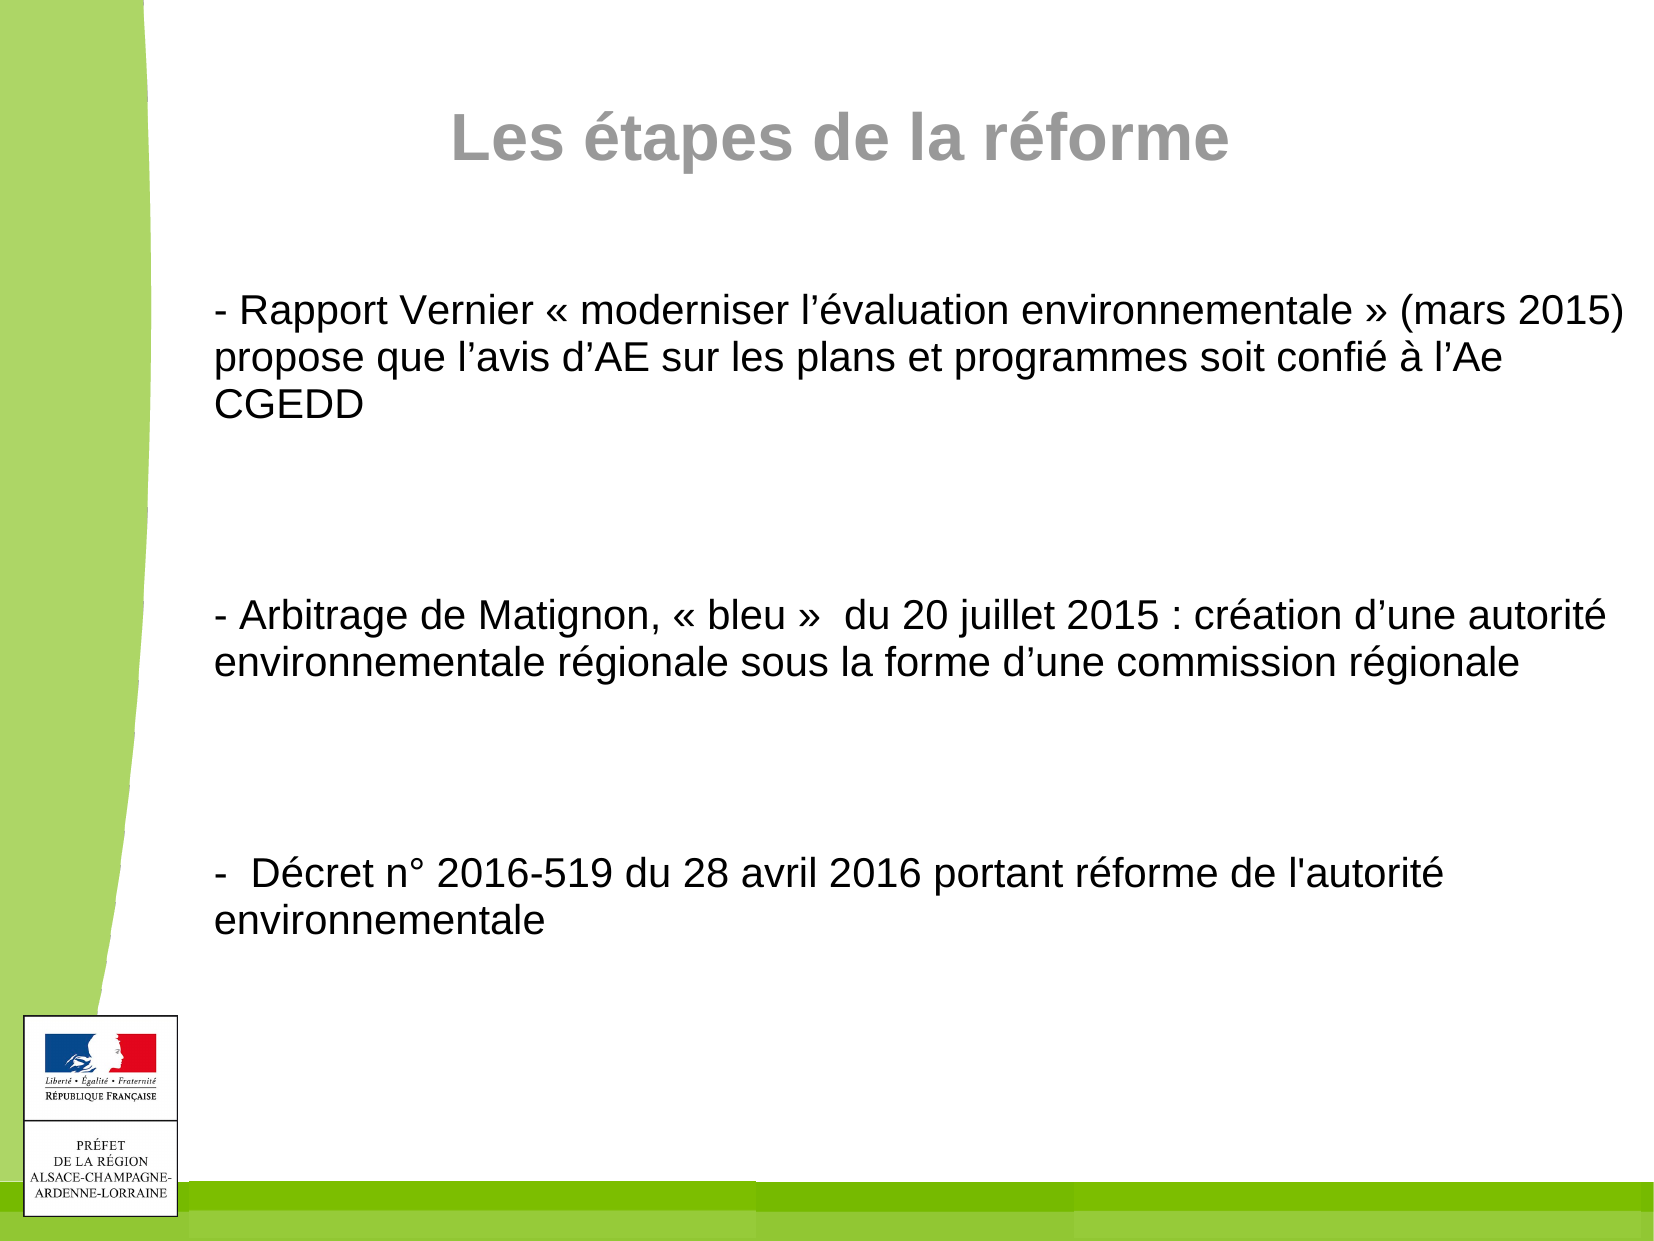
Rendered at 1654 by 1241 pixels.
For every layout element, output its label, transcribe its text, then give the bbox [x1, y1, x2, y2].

list - Rapport Vernier « moderniser l’évaluation environnementale » (mars 2015) propose que l’avis d’AE sur les plans et programmes soit confié à l’Ae CGEDD - Arbitrage de Matignon, « bleu » du 20 juillet 2015 : création d’une autorité environnementale régionale sous la forme d’une commission régionale - Décret n° 2016-519 du 28 avril 2016 portant réforme de l'autorité environnementale [142, 287, 1631, 1008]
title Les étapes de la réforme [134, 34, 1548, 242]
picture [0, 0, 1654, 1241]
